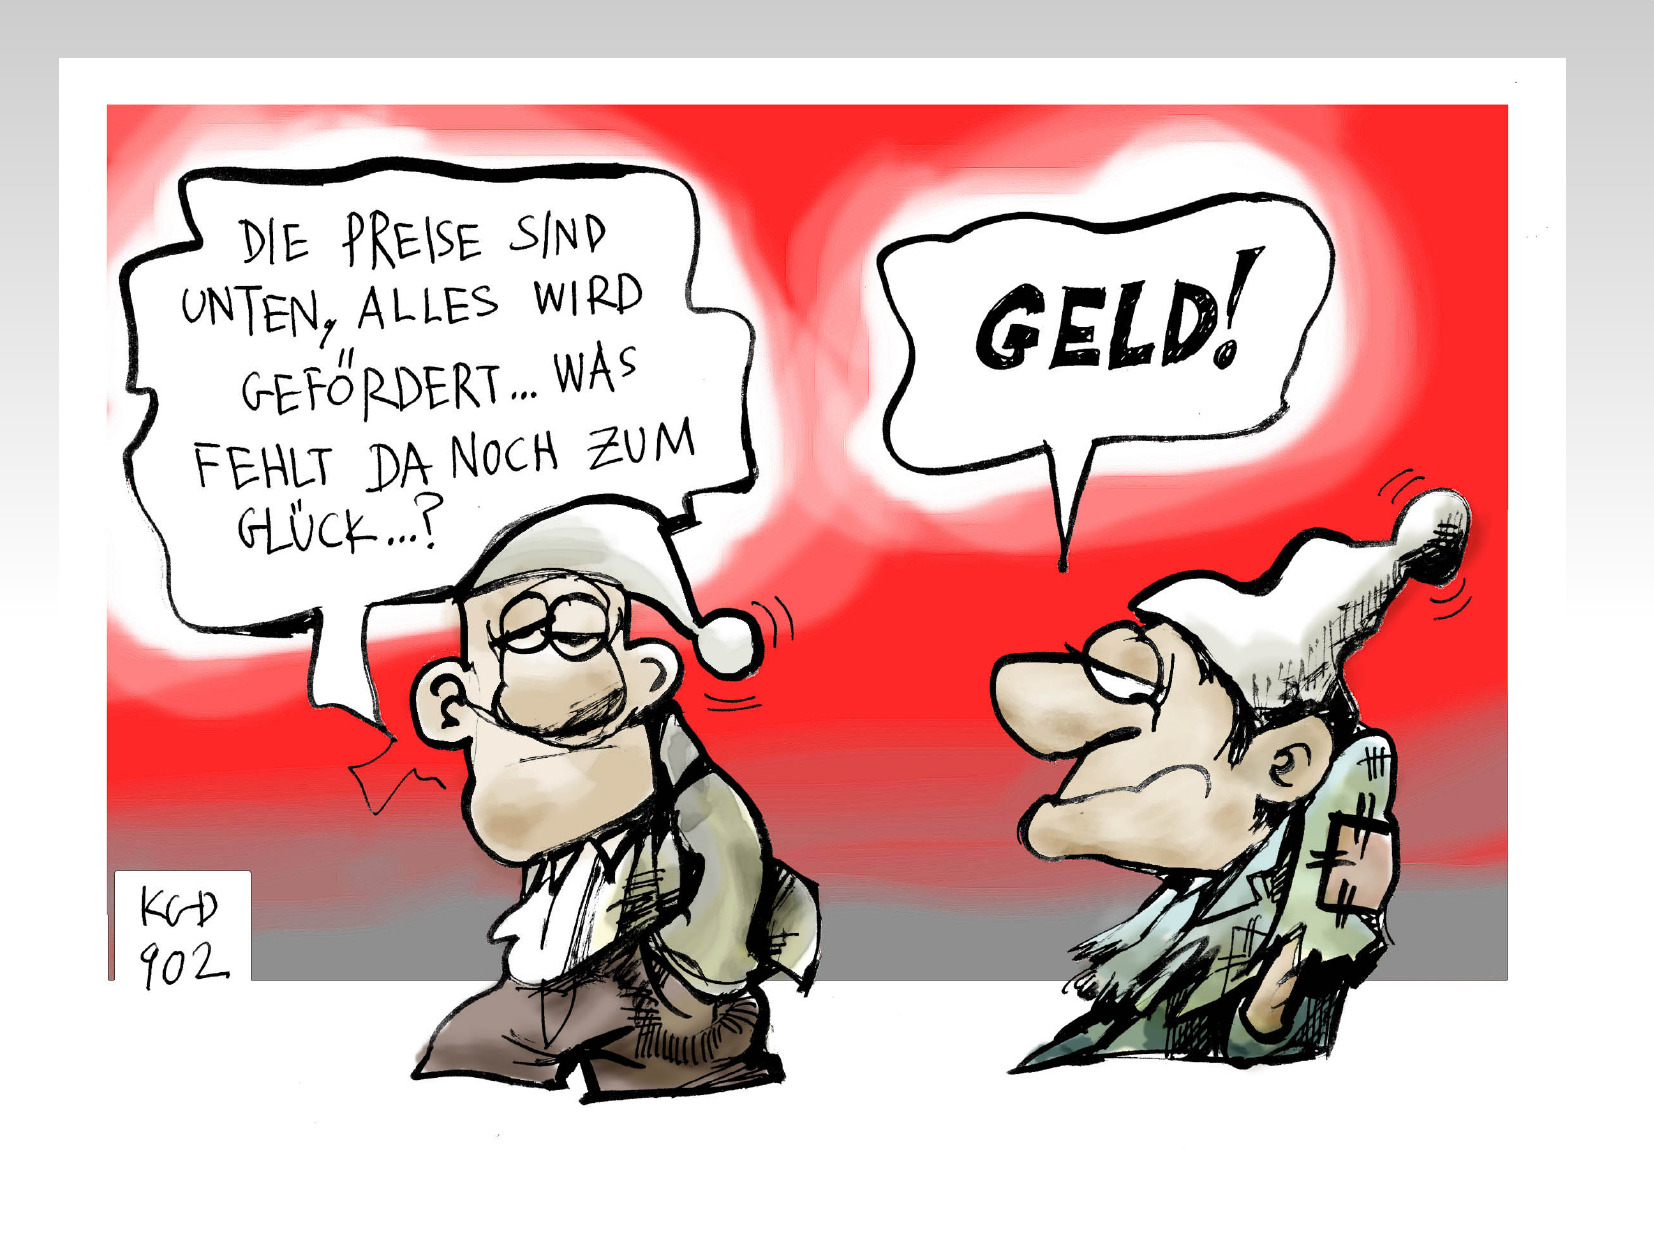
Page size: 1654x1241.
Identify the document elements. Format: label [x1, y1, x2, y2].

picture [59, 58, 1566, 1156]
